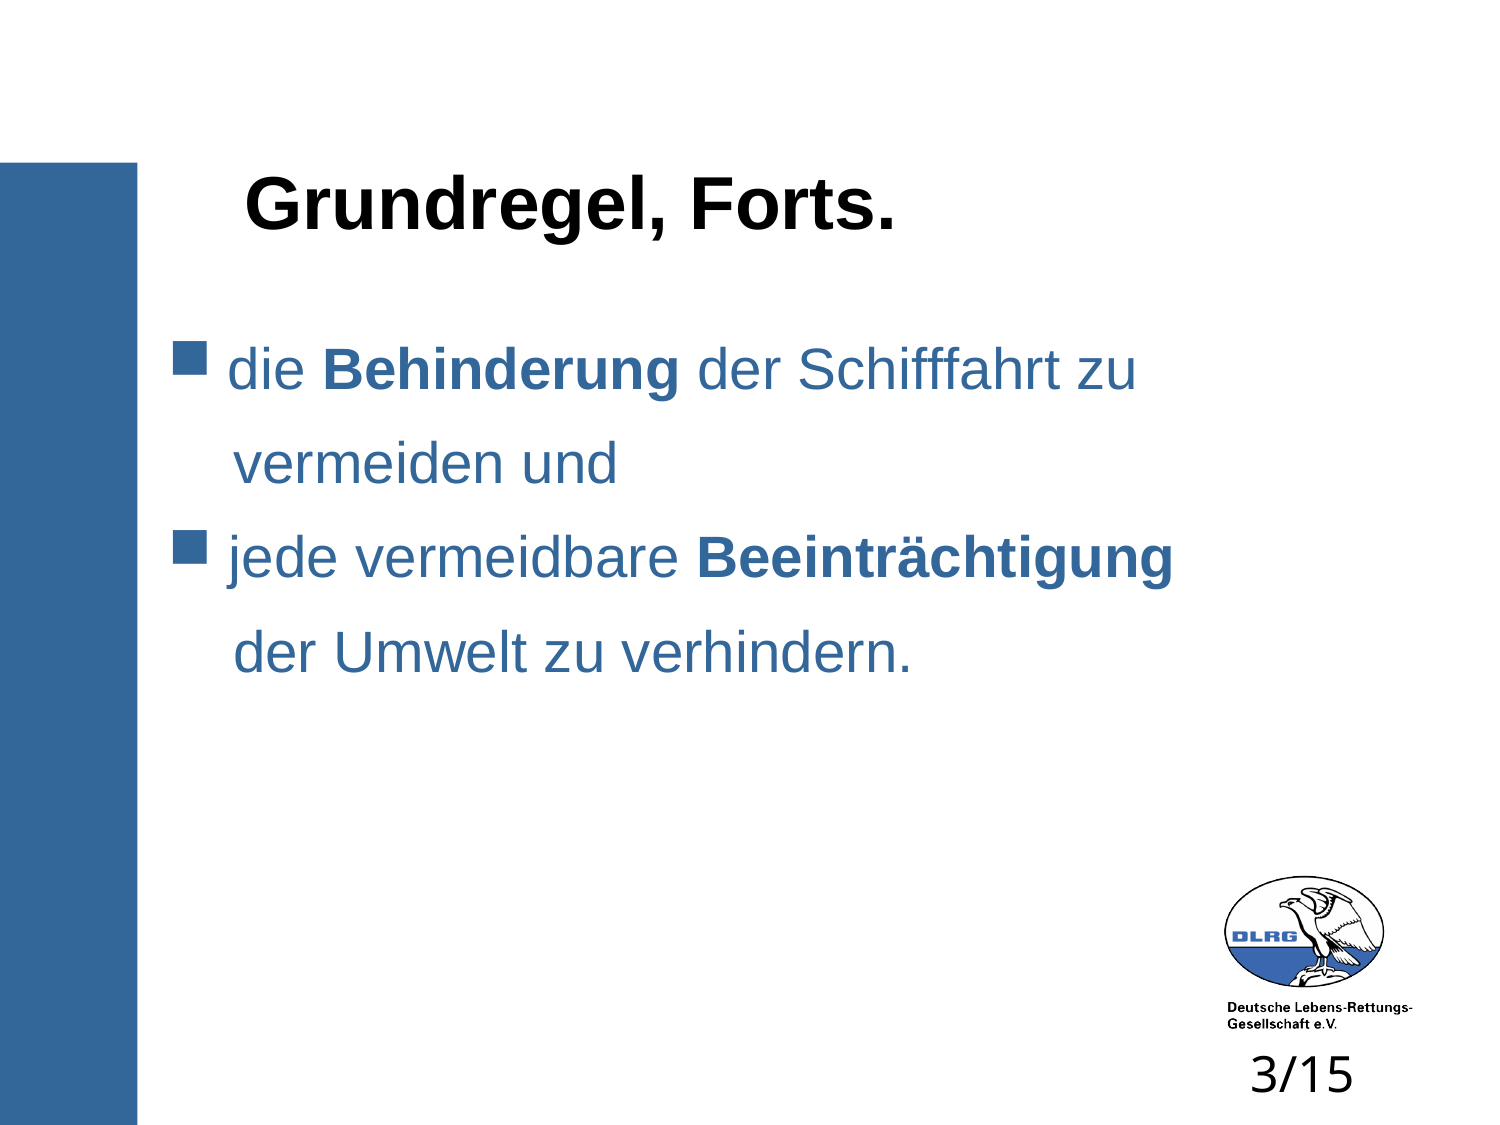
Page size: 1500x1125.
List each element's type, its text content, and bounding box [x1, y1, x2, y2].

text_box <Nummer>/15 [1235, 1034, 1500, 1111]
picture [1224, 874, 1413, 1030]
text_box die Behinderung der Schifffahrt zu vermeiden und jede vermeidbare Beeinträchtigung der Umwelt zu verhindern. [153, 298, 1435, 711]
text_box Grundregel, Forts. [229, 146, 913, 252]
